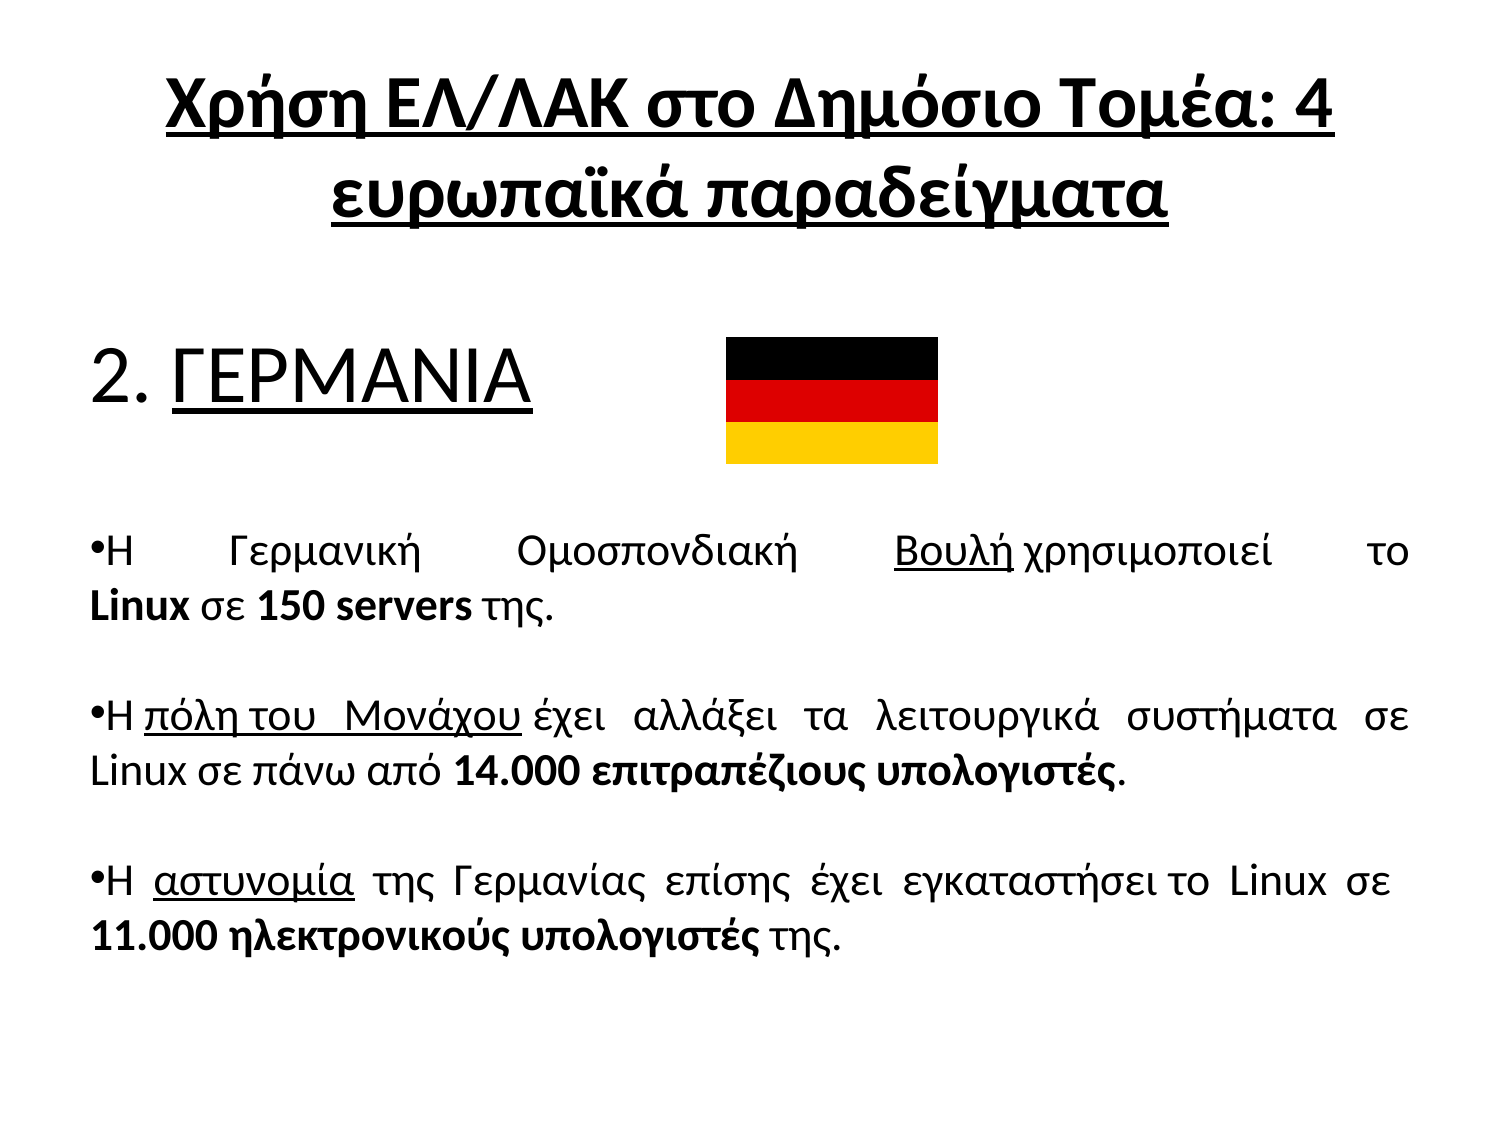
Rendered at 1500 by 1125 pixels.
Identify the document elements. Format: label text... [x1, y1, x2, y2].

picture [726, 337, 938, 465]
text_box Χρήση ΕΛ/ΛΑΚ στο Δημόσιο Τομέα: 4 ευρωπαϊκά παραδείγματα [75, 45, 1426, 233]
text_box 2. ΓΕΡΜΑΝΙΑ Η Γερμανική Ομοσπονδιακή Βουλή χρησιμοποιεί το Linux σε 150 servers της. Η πόλη του Μονάχου έχει αλλάξει τα λειτουργικά συστήματα σε Linux σε πάνω από 14.000 επιτραπέζιους υπολογιστές. Η αστυνομία της Γερμανίας επίσης έχει εγκαταστήσει το Linux σε 11.000 ηλεκτρονικούς υπολογιστές της. [75, 312, 1426, 1125]
